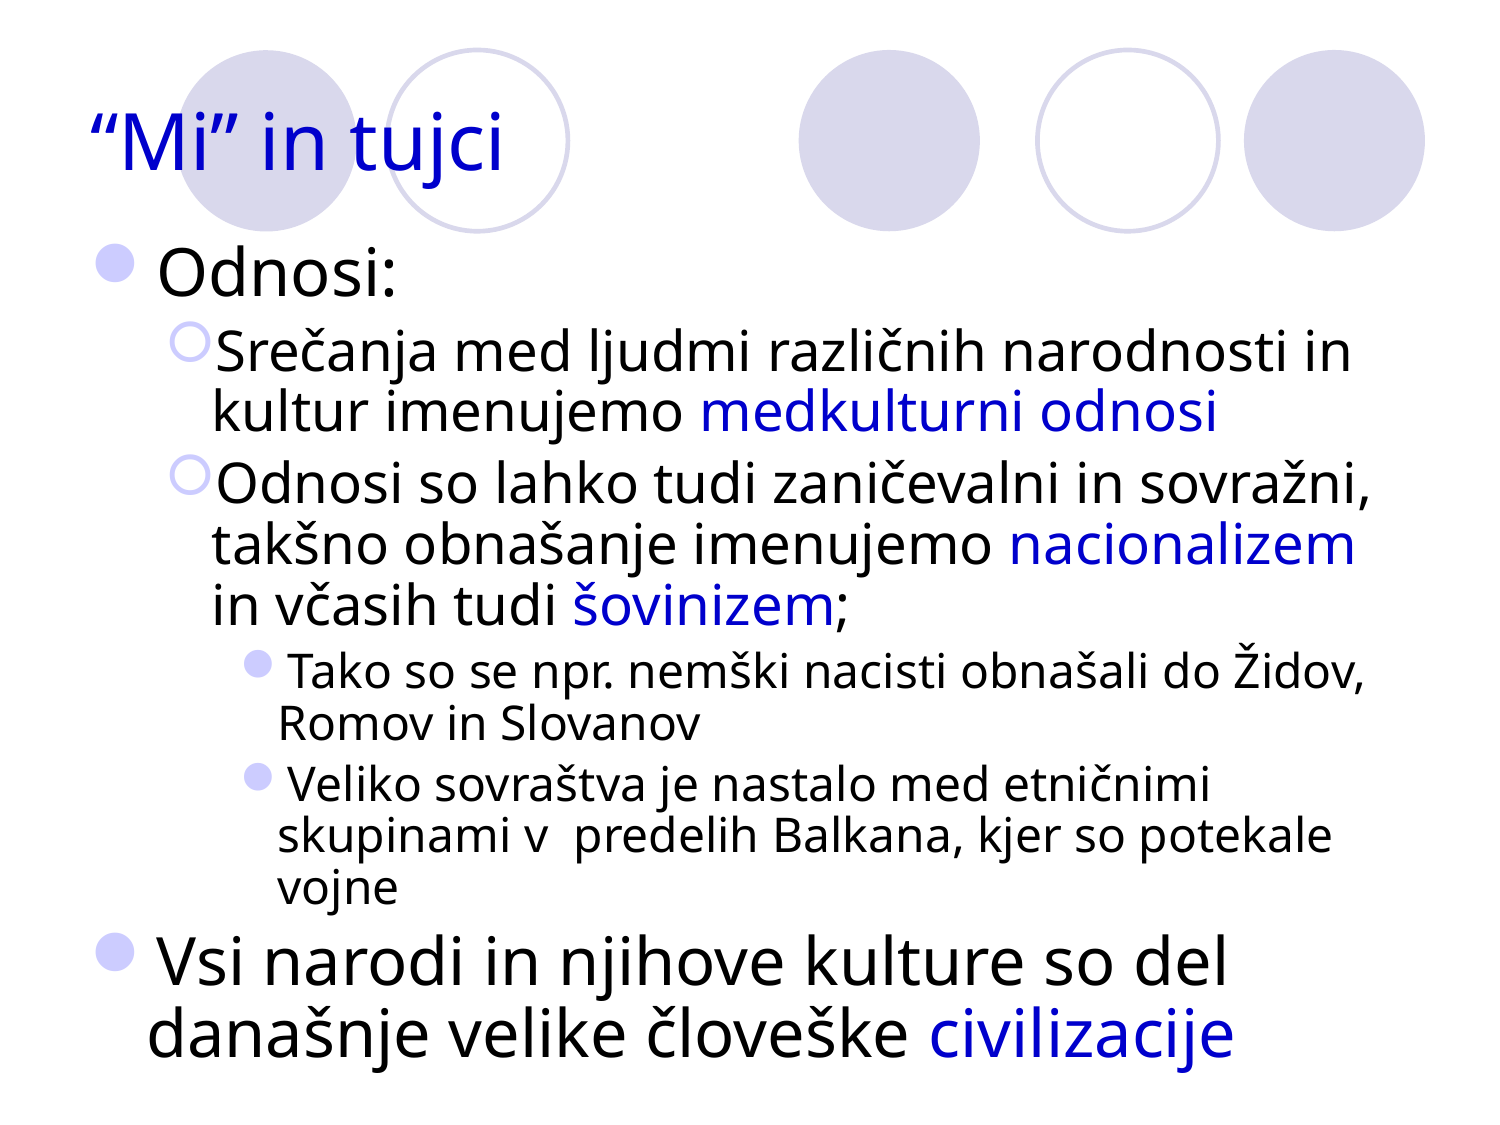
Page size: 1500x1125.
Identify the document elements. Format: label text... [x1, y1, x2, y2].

title “Mi” in tujci [75, 45, 1425, 231]
list Odnosi: Srečanja med ljudmi različnih narodnosti in kultur imenujemo medkulturni odnosi Odnosi so lahko tudi zaničevalni in sovražni, takšno obnašanje imenujemo nacionalizem in včasih tudi šovinizem; Tako so se npr. nemški nacisti obnašali do Židov, Romov in Slovanov Veliko sovraštva je nastalo med etničnimi skupinami v predelih Balkana, kjer so potekale vojne Vsi narodi in njihove kulture so del današnje velike človeške civilizacije [75, 231, 1425, 1071]
